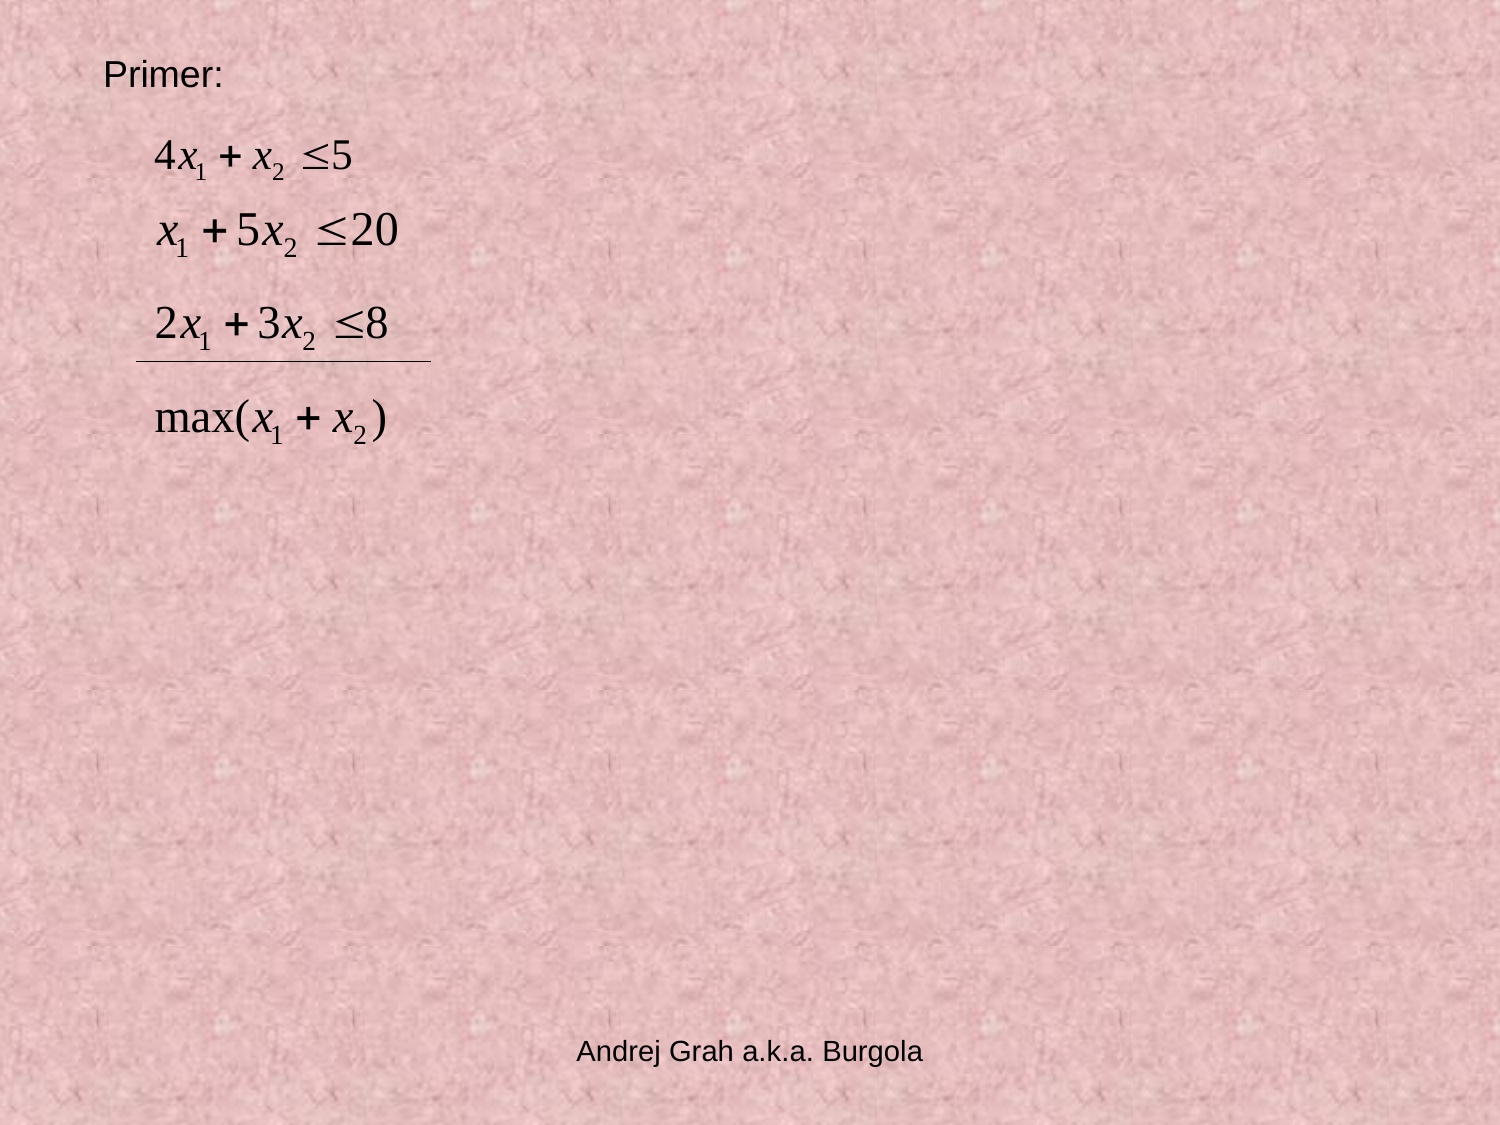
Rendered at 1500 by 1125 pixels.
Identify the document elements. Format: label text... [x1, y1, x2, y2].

chart [147, 196, 408, 266]
chart [147, 385, 396, 453]
chart [147, 125, 361, 188]
chart [147, 290, 396, 358]
picture [0, 0, 1500, 1125]
text_box Primer: [88, 42, 1034, 104]
text_box Andrej Grah a.k.a. Burgola [512, 1024, 988, 1103]
